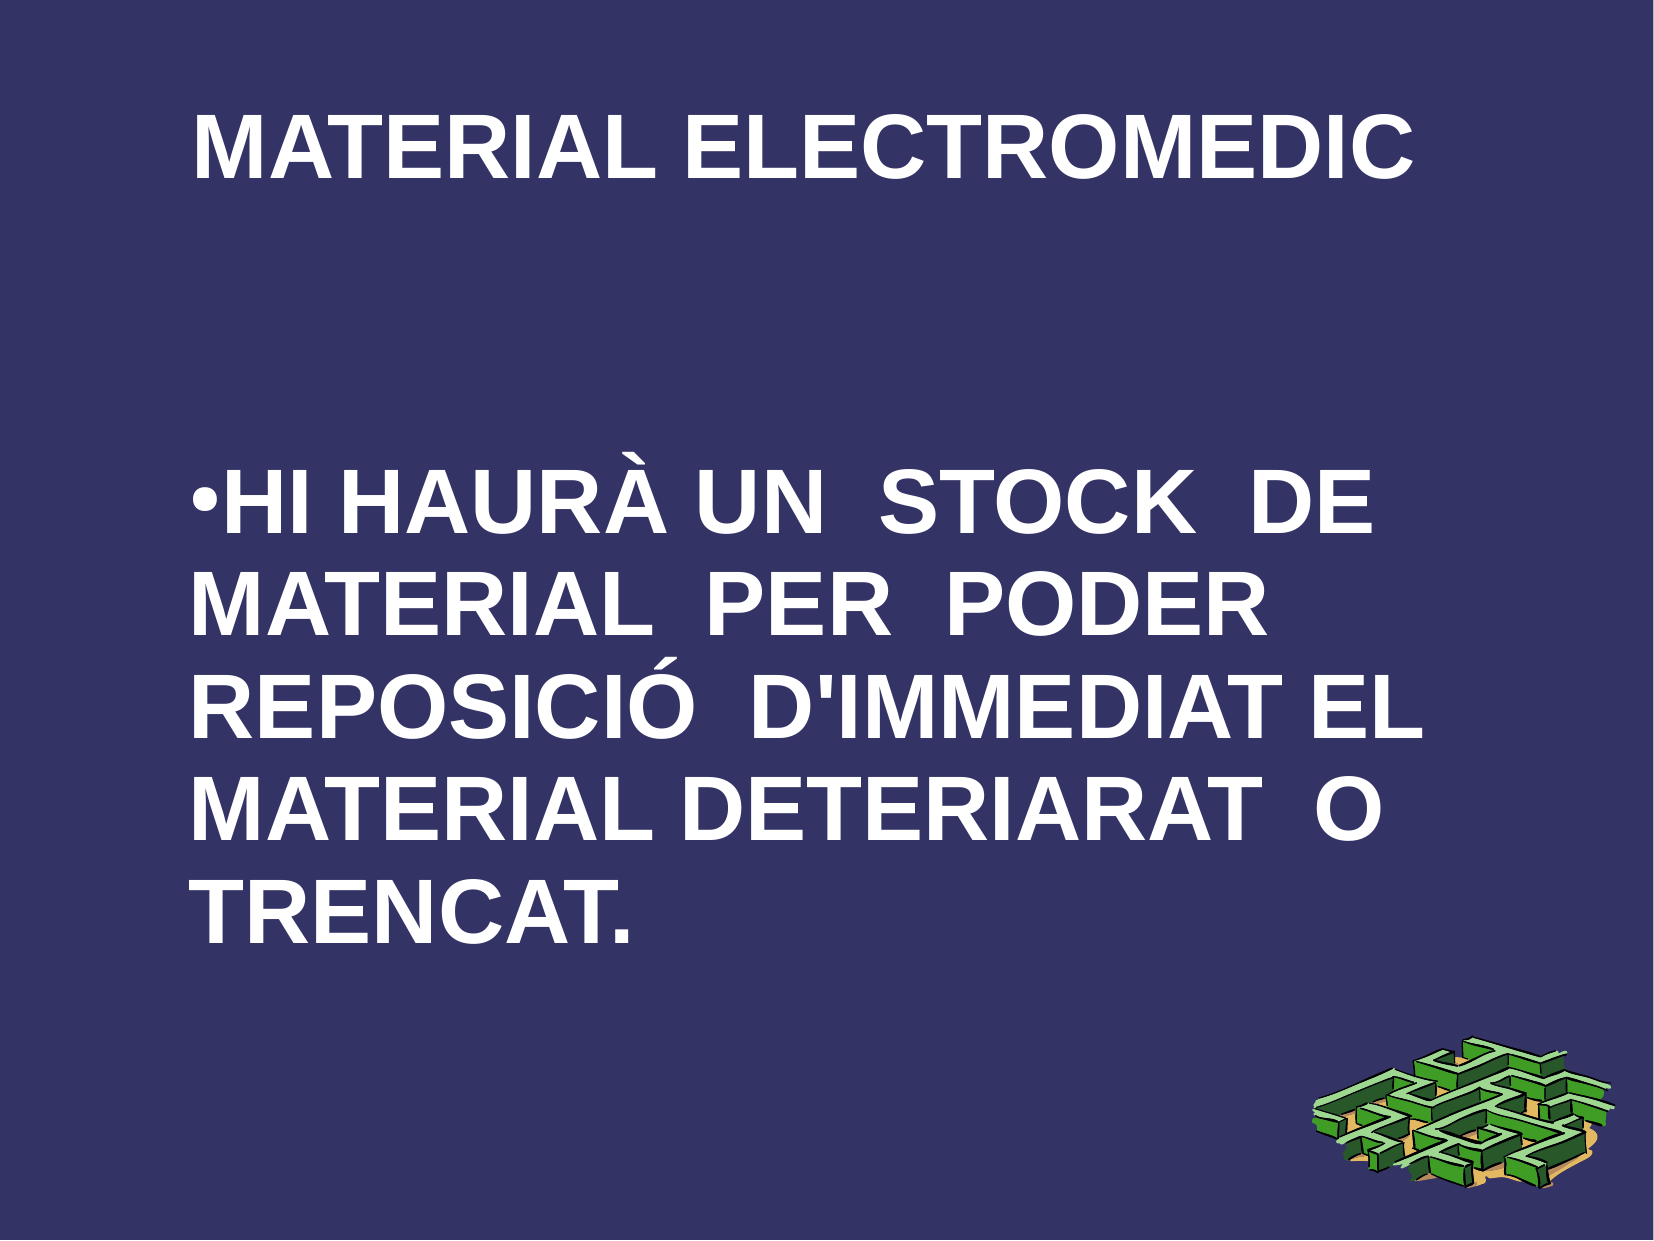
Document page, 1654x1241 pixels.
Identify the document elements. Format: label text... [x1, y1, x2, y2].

text_box MATERIAL ELECTROMEDIC [177, 88, 1477, 207]
text_box HI HAURÀ UN STOCK DE MATERIAL PER PODER REPOSICIÓ D'IMMEDIAT EL MATERIAL DETERIARAT O TRENCAT. [174, 442, 1477, 971]
